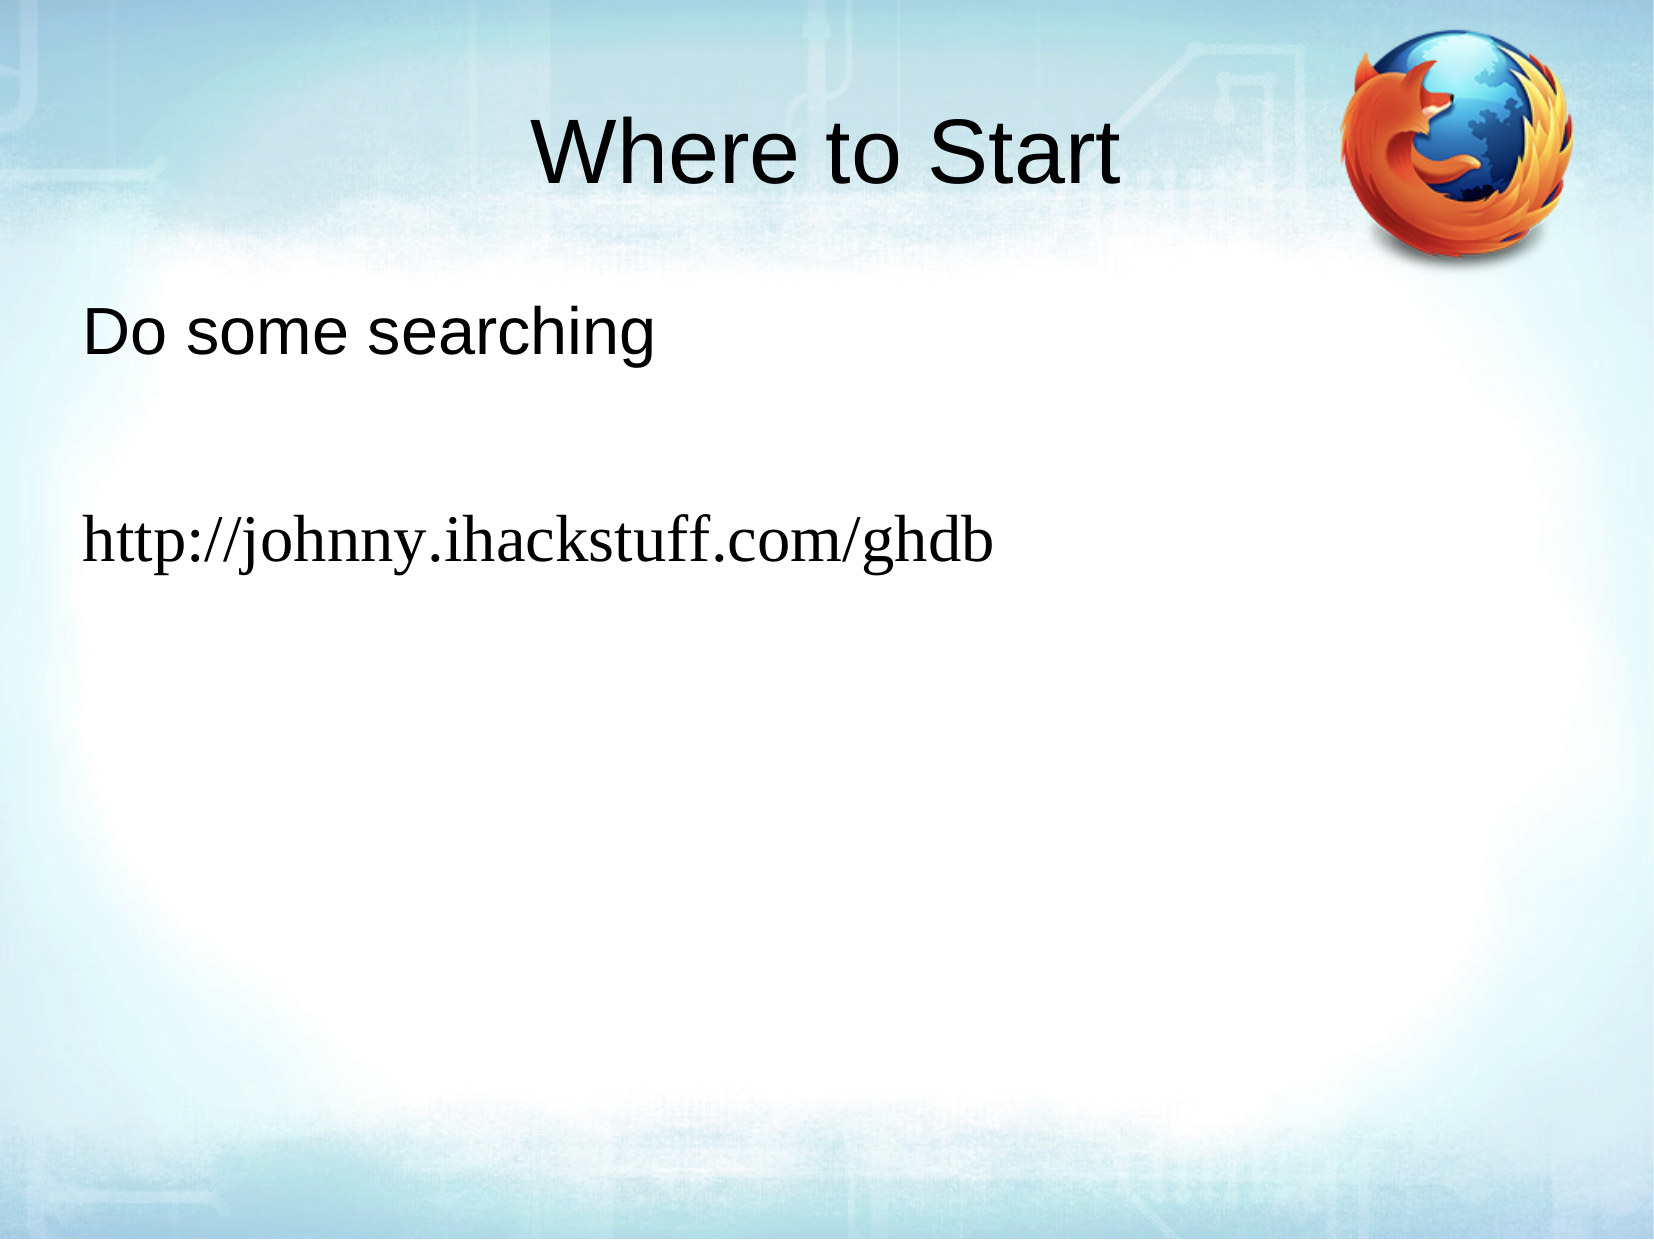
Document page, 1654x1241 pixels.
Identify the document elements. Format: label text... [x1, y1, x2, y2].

title Where to Start [82, 49, 1571, 257]
list Do some searching http://johnny.ihackstuff.com/ghdb [82, 290, 1571, 1099]
picture [0, 0, 1654, 1239]
